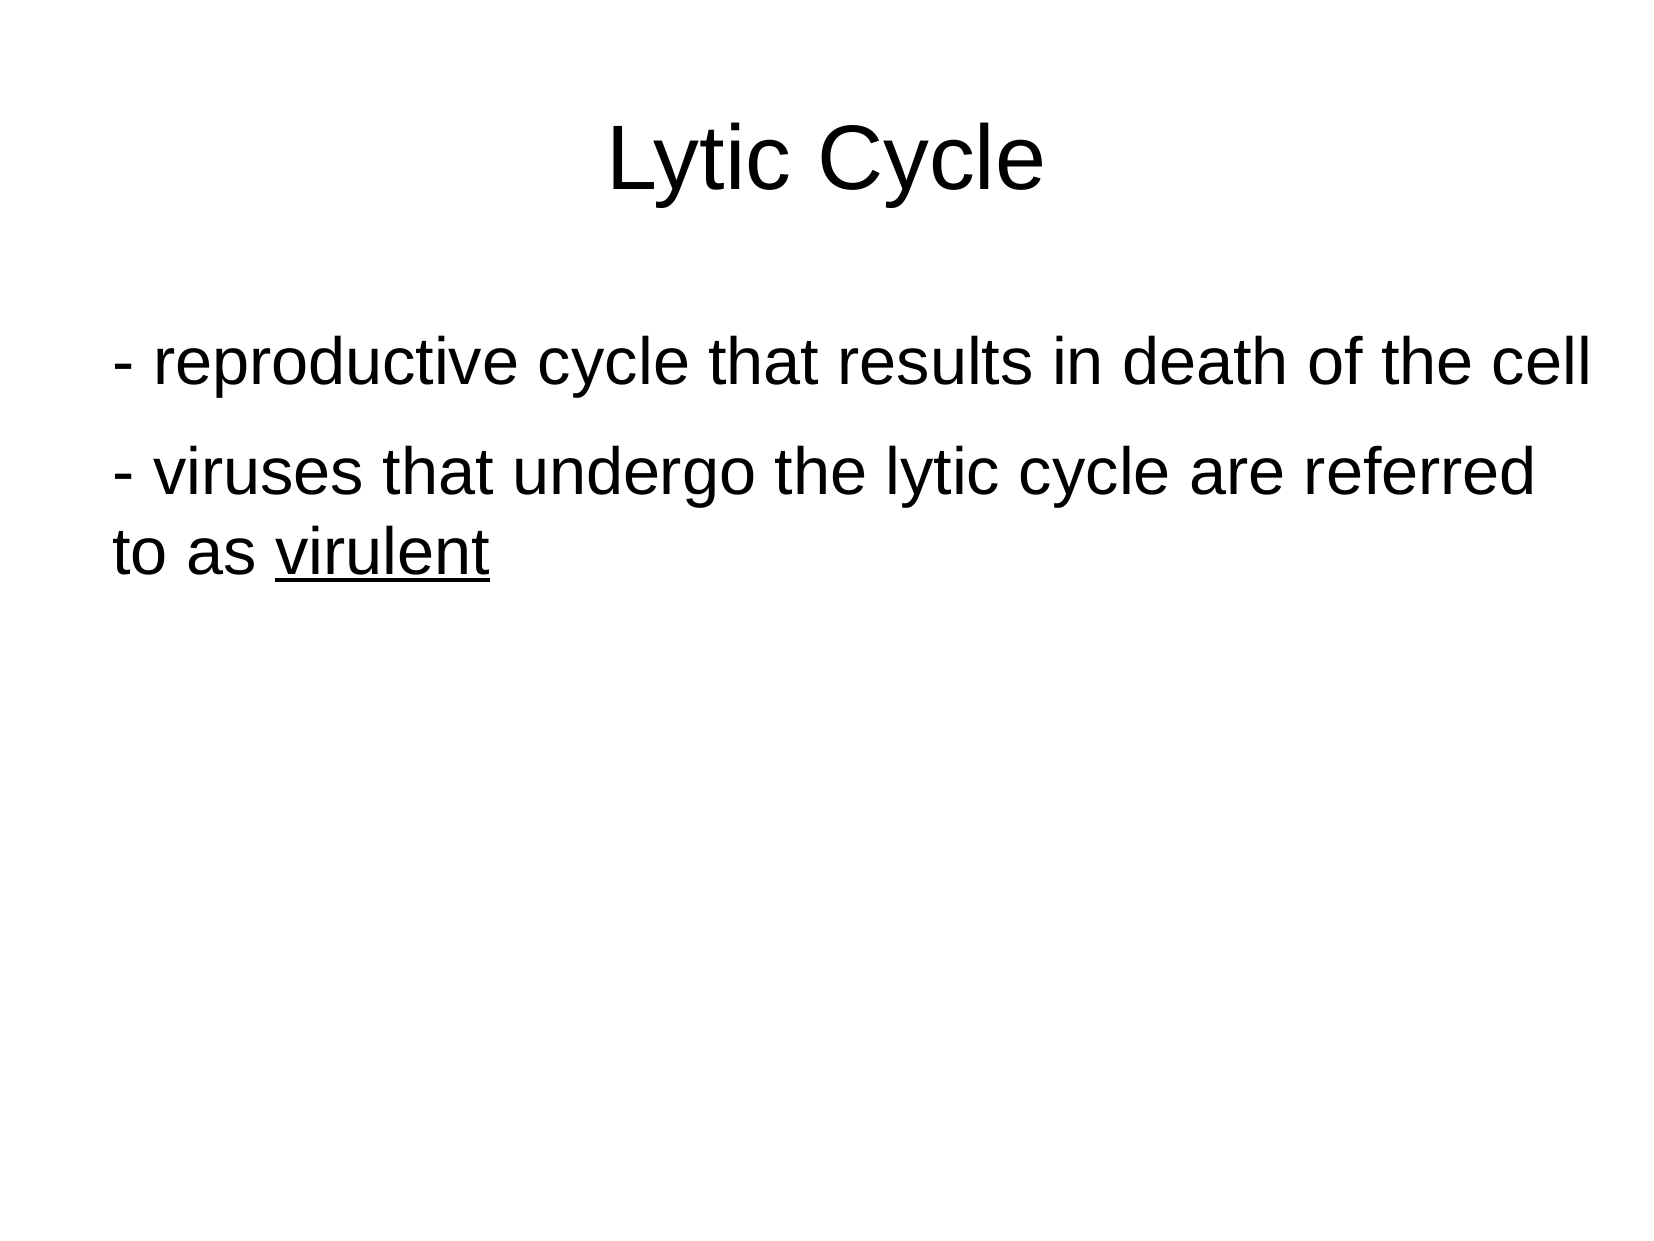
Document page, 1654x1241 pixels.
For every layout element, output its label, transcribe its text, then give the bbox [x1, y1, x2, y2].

subtitle - reproductive cycle that results in death of the cell - viruses that undergo the lytic cycle are referred to as virulent [112, 294, 1601, 788]
title Lytic Cycle [82, 56, 1571, 250]
